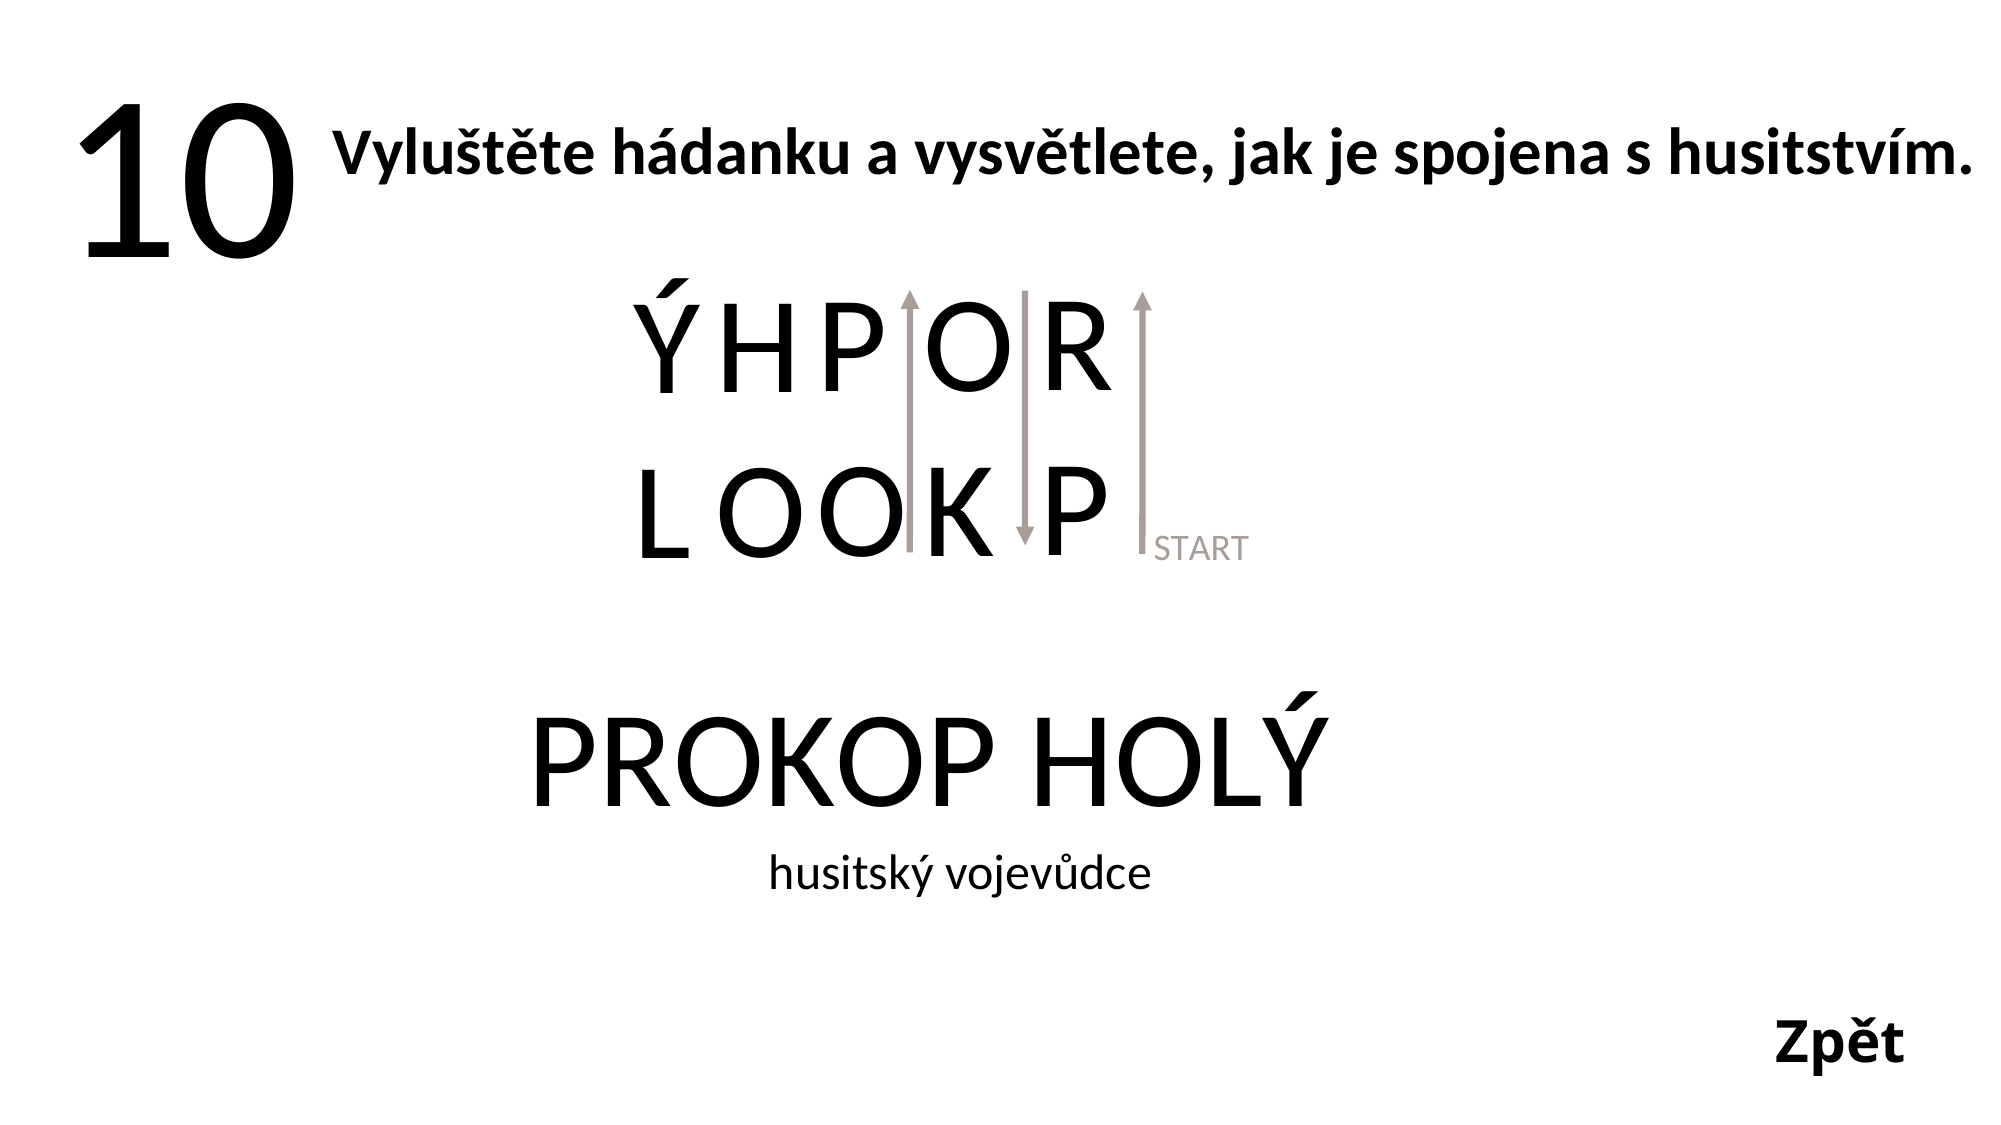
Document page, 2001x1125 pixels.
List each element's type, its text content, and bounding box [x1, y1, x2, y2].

text_box Vyluštěte hádanku a vysvětlete, jak je spojena s husitstvím. [318, 100, 2001, 197]
text_box husitský vojevůdce [753, 831, 1168, 908]
text_box P O [801, 246, 923, 593]
text_box START [1138, 515, 1265, 576]
text_box R P [1025, 245, 1130, 591]
text_box PROKOP HOLÝ [512, 660, 1346, 842]
text_box H O [700, 247, 822, 593]
text_box O K [923, 246, 1030, 593]
text_box 10 [44, 12, 315, 313]
text_box P O [833, 477, 890, 546]
text_box Ý L [618, 248, 716, 594]
text_box Zpět [1760, 996, 1921, 1083]
